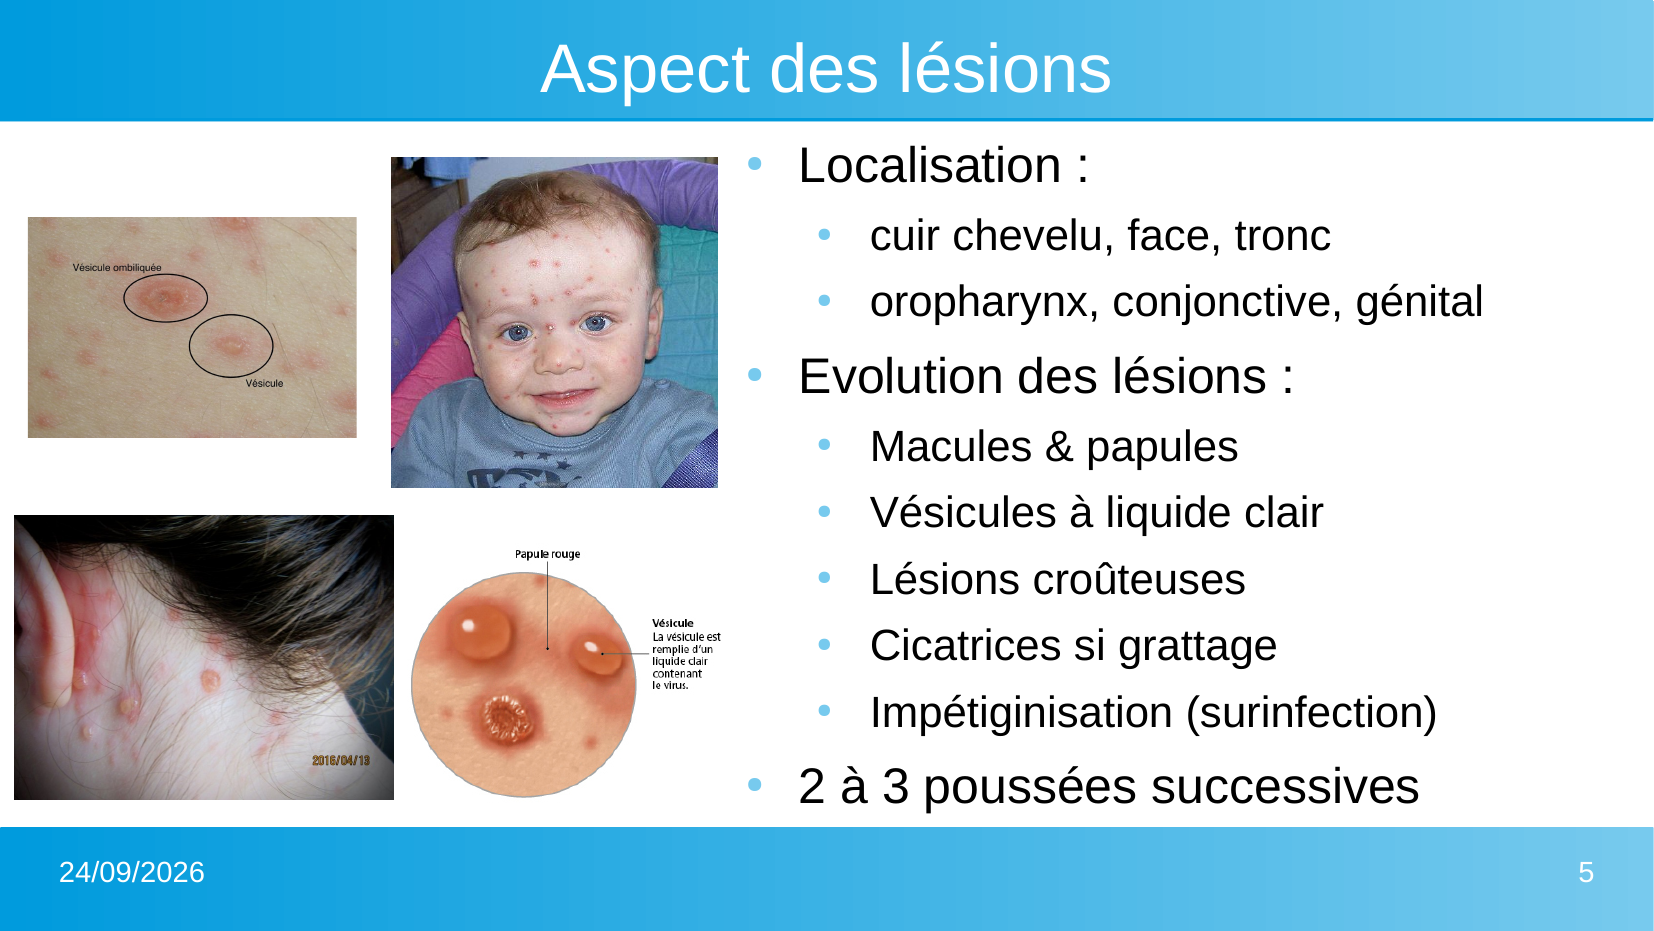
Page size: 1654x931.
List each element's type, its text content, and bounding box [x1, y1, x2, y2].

picture [14, 515, 729, 803]
list Localisation : cuir chevelu, face, tronc oropharynx, conjonctive, génital Evolution des lésions : Macules & papules Vésicules à liquide clair Lésions croûteuses Cicatrices si grattage Impétiginisation (surinfection) 2 à 3 poussées successives [728, 137, 1595, 768]
picture [27, 217, 357, 438]
title Aspect des lésions [59, 29, 1595, 108]
picture [391, 157, 718, 488]
